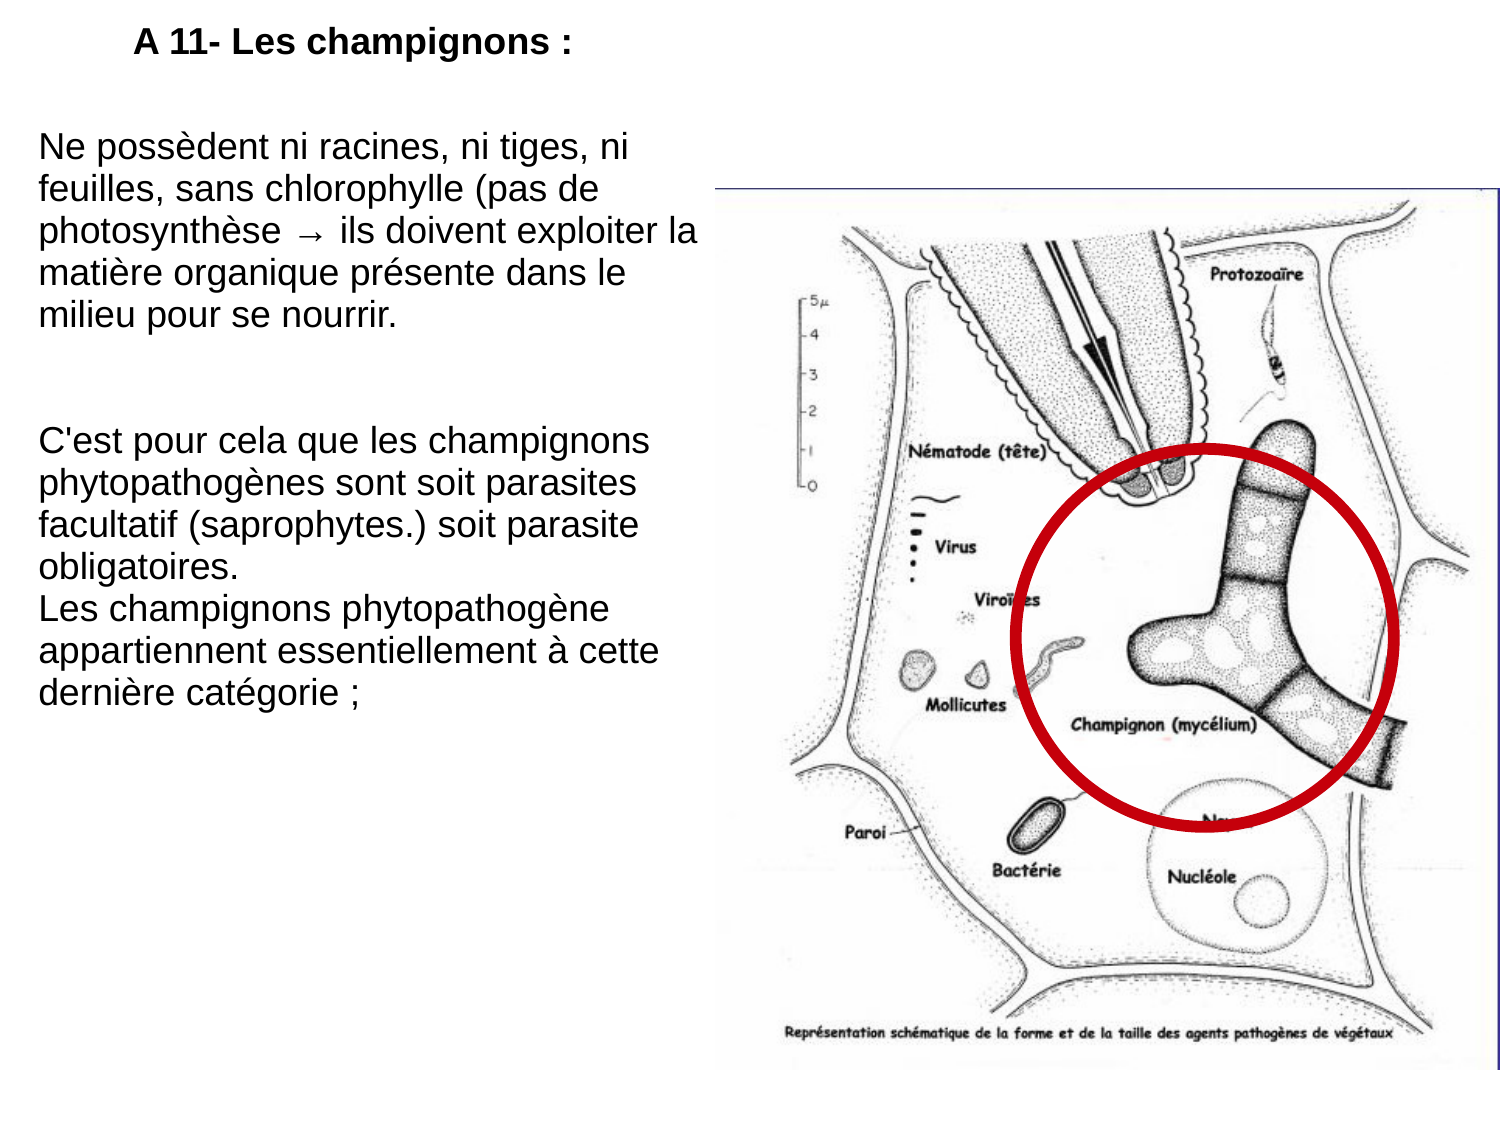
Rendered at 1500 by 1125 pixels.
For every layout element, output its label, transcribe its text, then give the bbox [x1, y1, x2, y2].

text_box A 11- Les champignons : [118, 12, 1371, 71]
picture [715, 188, 1500, 1070]
text_box Ne possèdent ni racines, ni tiges, ni feuilles, sans chlorophylle (pas de photosynthèse → ils doivent exploiter la matière organique présente dans le milieu pour se nourrir. C'est pour cela que les champignons phytopathogènes sont soit parasites facultatif (saprophytes.) soit parasite obligatoires. Les champignons phytopathogène appartiennent essentiellement à cette dernière catégorie ; [23, 118, 716, 722]
